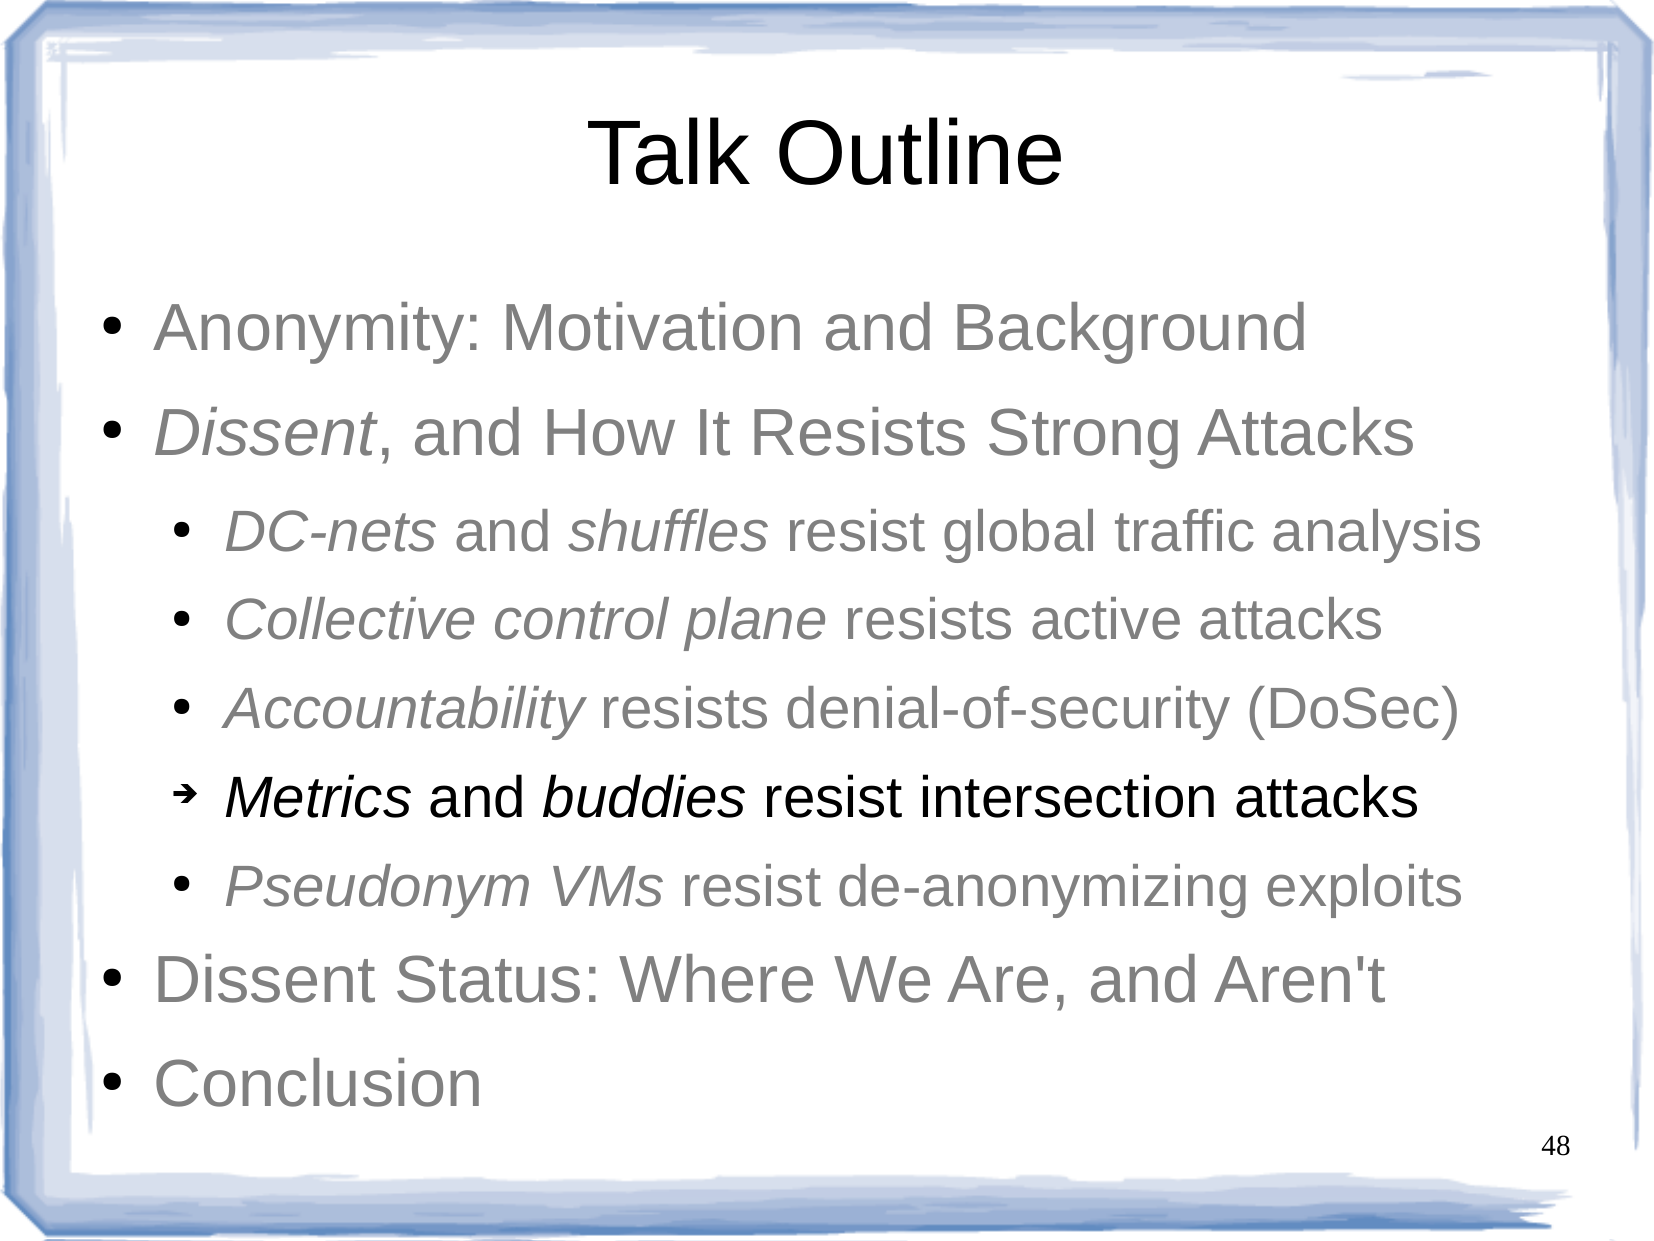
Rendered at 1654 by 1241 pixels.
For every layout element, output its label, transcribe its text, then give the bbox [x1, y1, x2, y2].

list Anonymity: Motivation and Background Dissent, and How It Resists Strong Attacks DC-nets and shuffles resist global traffic analysis Collective control plane resists active attacks Accountability resists denial-of-security (DoSec) Metrics and buddies resist intersection attacks Pseudonym VMs resist de-anonymizing exploits Dissent Status: Where We Are, and Aren't Conclusion [82, 290, 1571, 1120]
title Talk Outline [82, 49, 1571, 257]
picture [0, 0, 1654, 1241]
